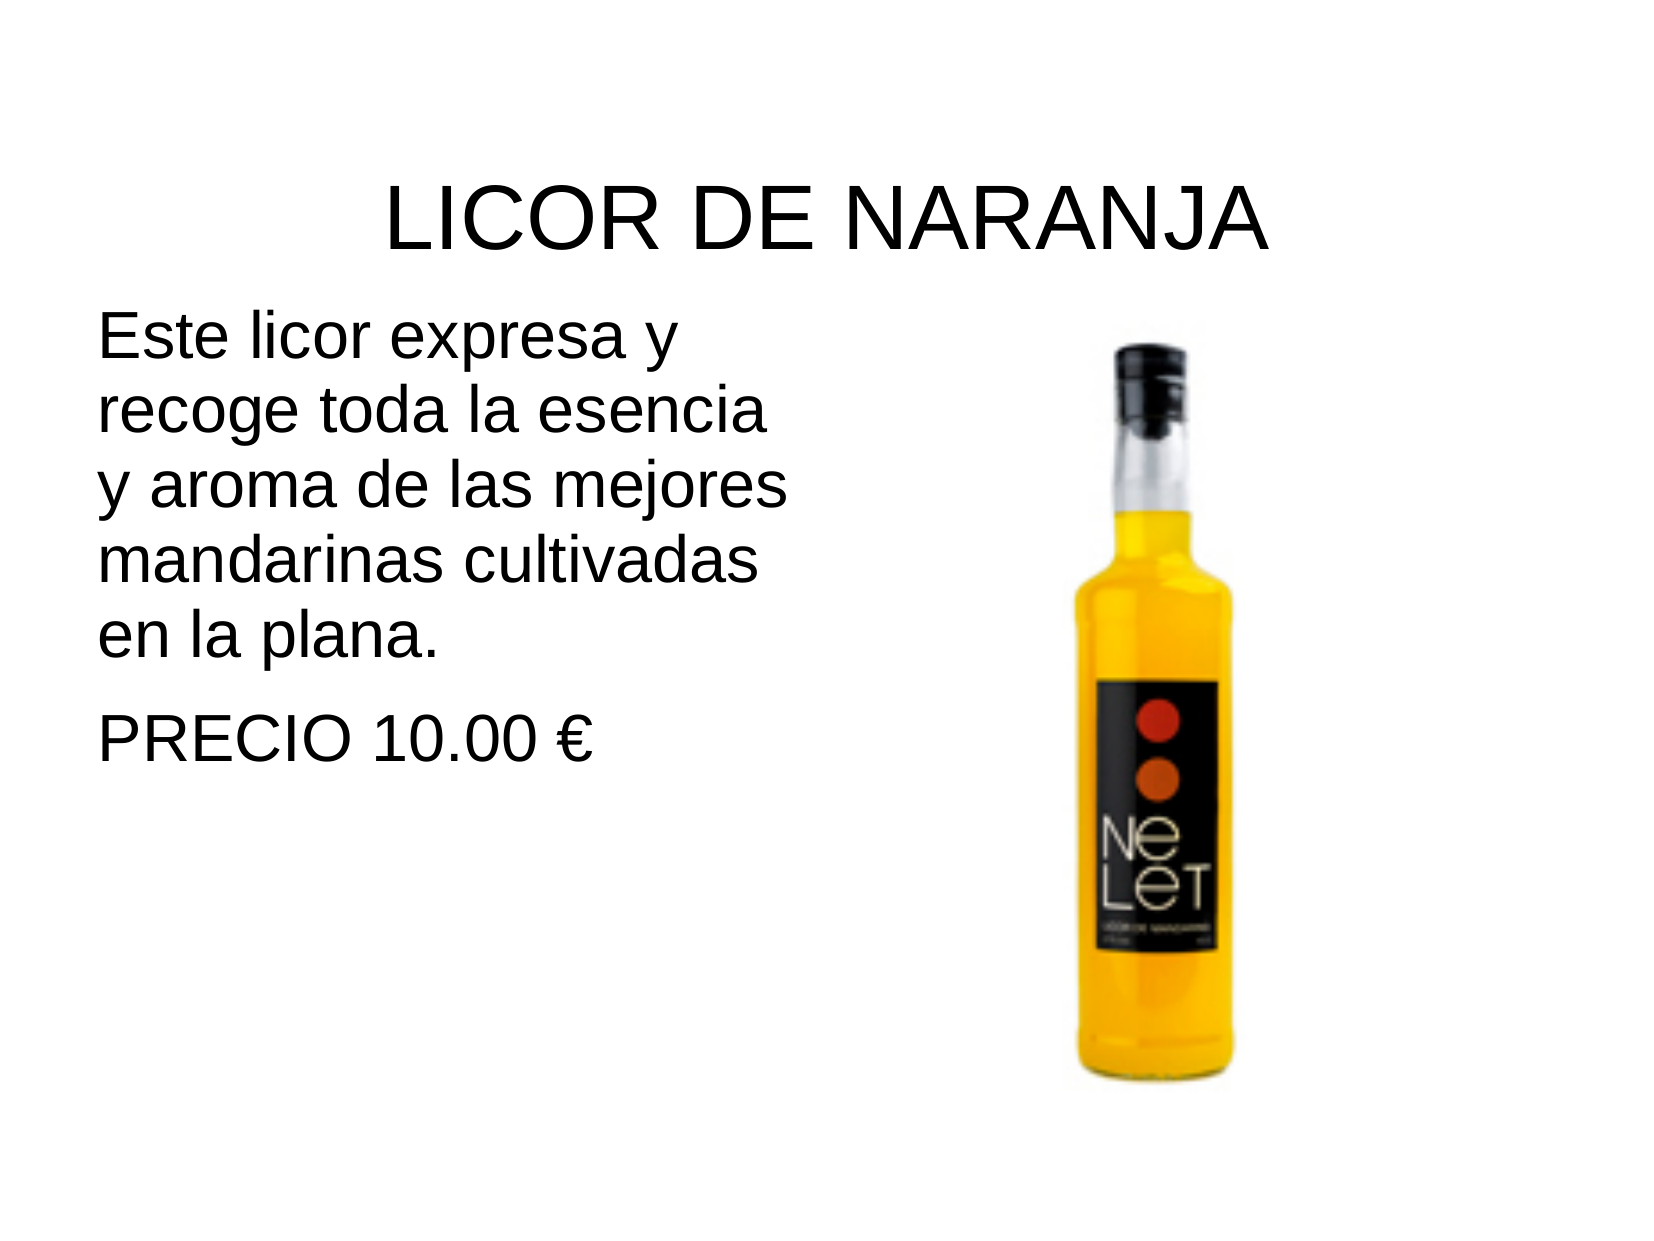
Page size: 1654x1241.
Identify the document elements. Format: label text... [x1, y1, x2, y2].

title LICOR DE NARANJA [121, 114, 1534, 322]
picture [1062, 295, 1248, 1114]
list Este licor expresa y recoge toda la esencia y aroma de las mejores mandarinas cultivadas en la plana. PRECIO 10.00 € [82, 290, 809, 1109]
